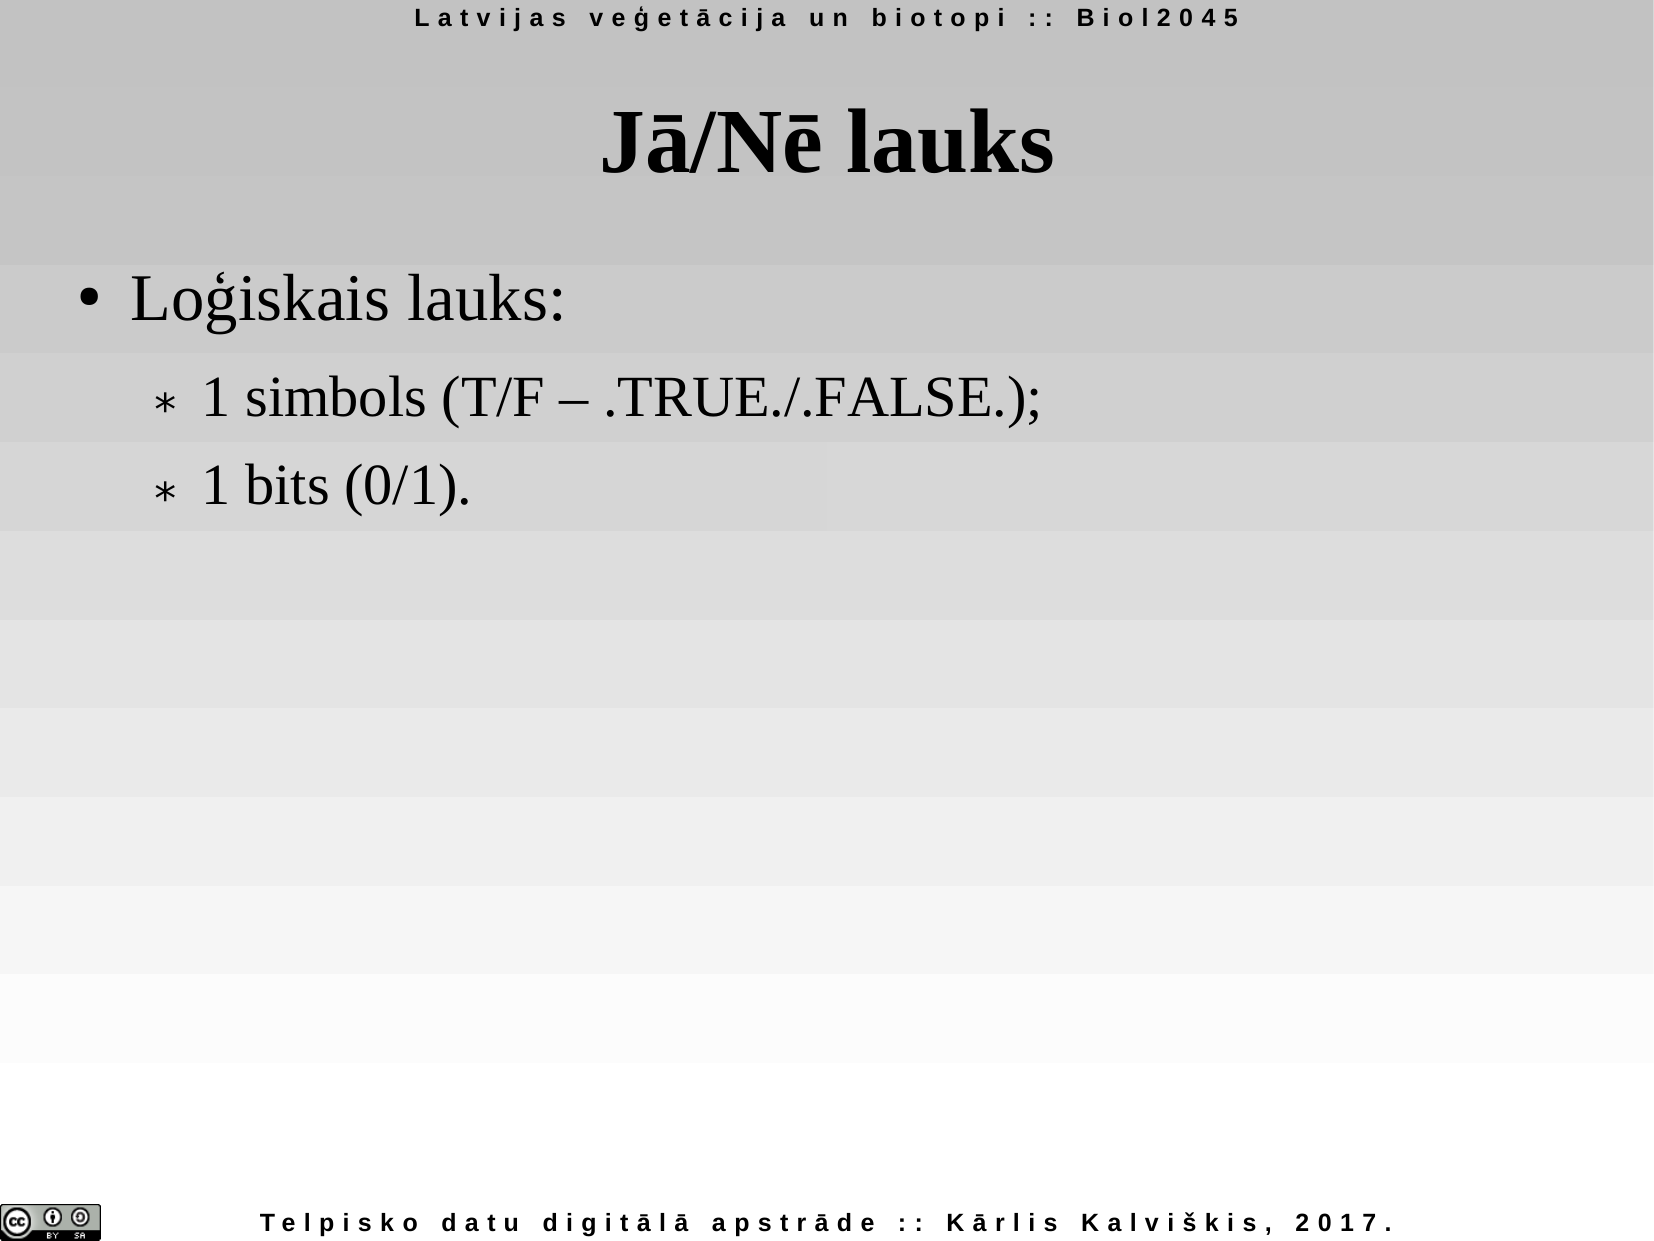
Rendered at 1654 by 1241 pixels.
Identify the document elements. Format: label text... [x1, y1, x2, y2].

title Jā/Nē lauks [59, 37, 1596, 246]
picture [0, 0, 1654, 1241]
list Loģiskais lauks: 1 simbols (T/F – .TRUE./.FALSE.); 1 bits (0/1). [59, 261, 1596, 1175]
